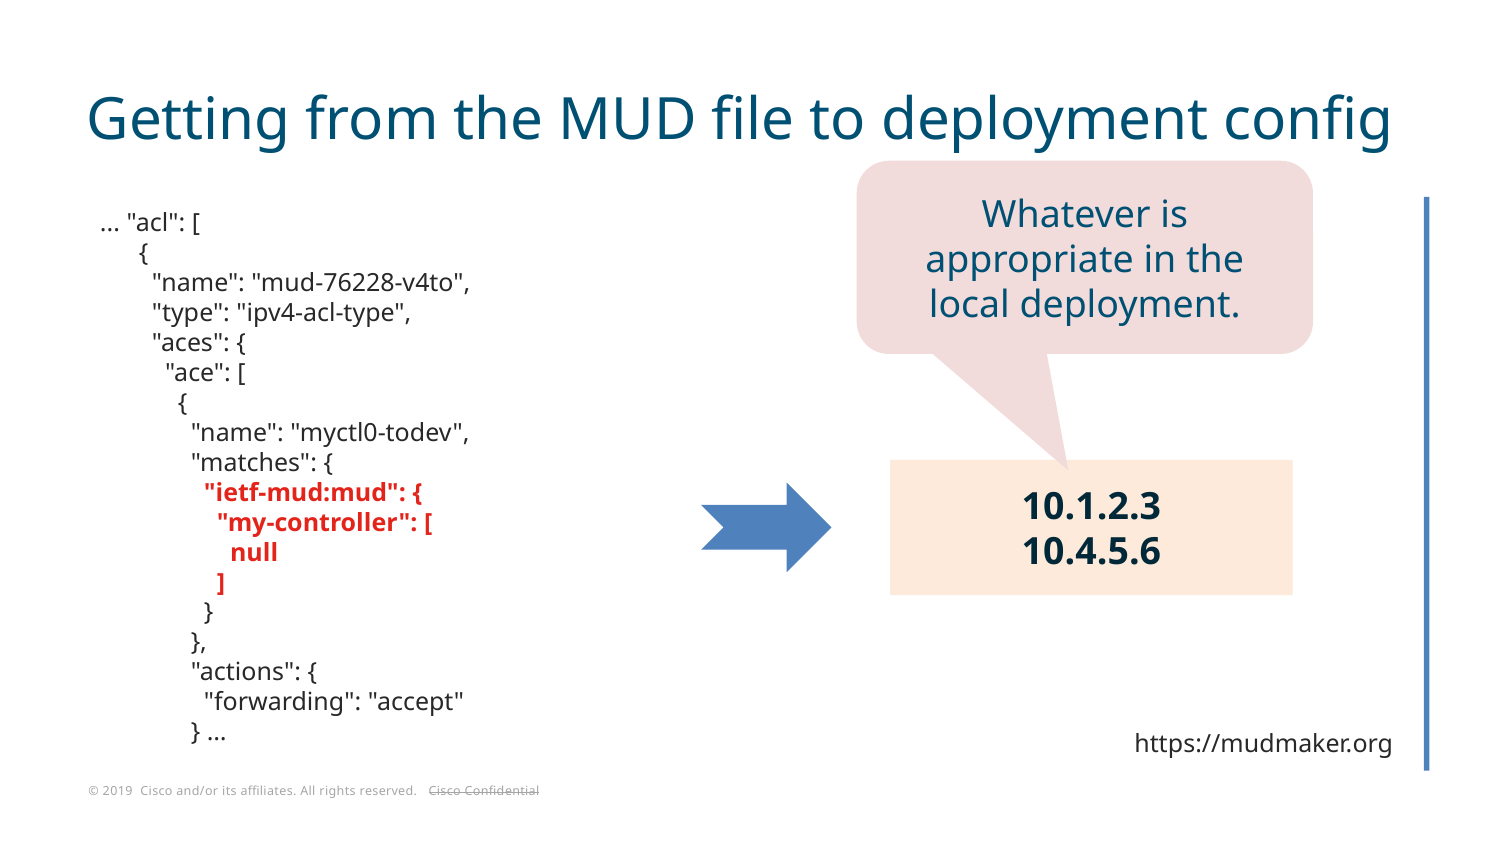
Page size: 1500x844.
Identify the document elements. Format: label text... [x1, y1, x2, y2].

text_box Getting from the MUD file to deployment config [71, 55, 1441, 176]
text_box ... "acl": [ { "name": "mud-76228-v4to", "type": "ipv4-acl-type", "aces": { "ace": [ { "name": "myctl0-todev", "matches": { "ietf-mud:mud": { "my-controller": [ null ] } }, "actions": { "forwarding": "accept" } … [75, 197, 1423, 753]
text_box 10.1.2.3 10.4.5.6 [890, 459, 1293, 596]
text_box Whatever is appropriate in the local deployment. [856, 160, 1314, 471]
text_box https://mudmaker.org [1119, 719, 1420, 765]
text_box [1423, 196, 1430, 771]
text_box [701, 482, 832, 573]
